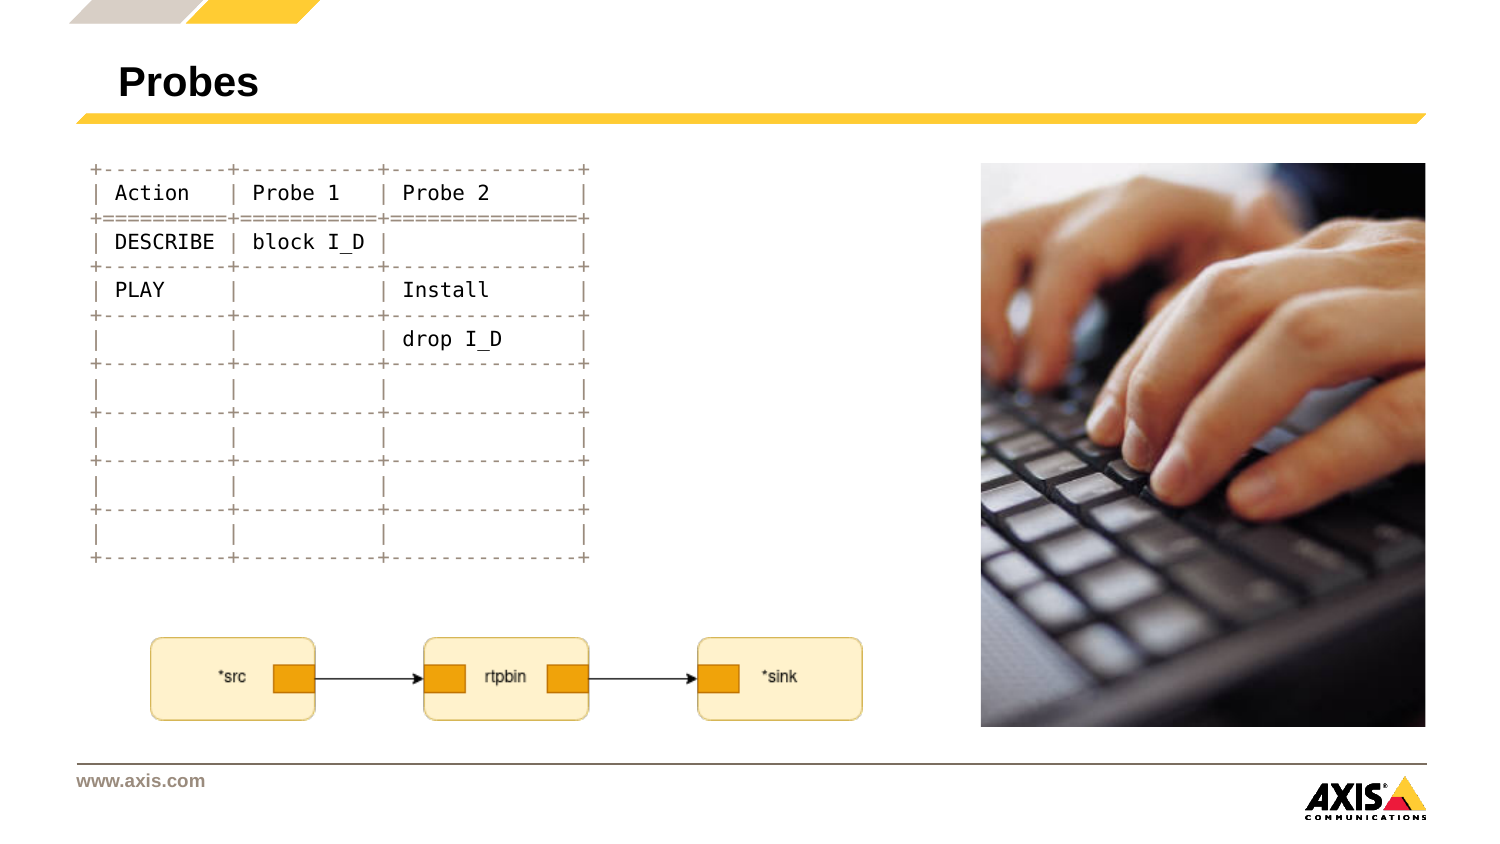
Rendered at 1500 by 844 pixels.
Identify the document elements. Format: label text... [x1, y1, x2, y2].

picture [150, 637, 863, 721]
picture [1305, 776, 1426, 820]
picture [980, 163, 1426, 728]
title Probes [103, 47, 1462, 108]
text_box +----------+-----------+---------------+ | Action | Probe 1 | Probe 2 | +==========+===========+===============+ | DESCRIBE | block I_D | | +----------+-----------+---------------+ | PLAY | | Install | +----------+-----------+---------------+ | | | drop I_D | +----------+-----------+---------------+ | | | | +----------+-----------+---------------+ | | | | +----------+-----------+---------------+ | | | | +----------+-----------+---------------+ | | | | +----------+-----------+---------------+ [75, 150, 638, 578]
